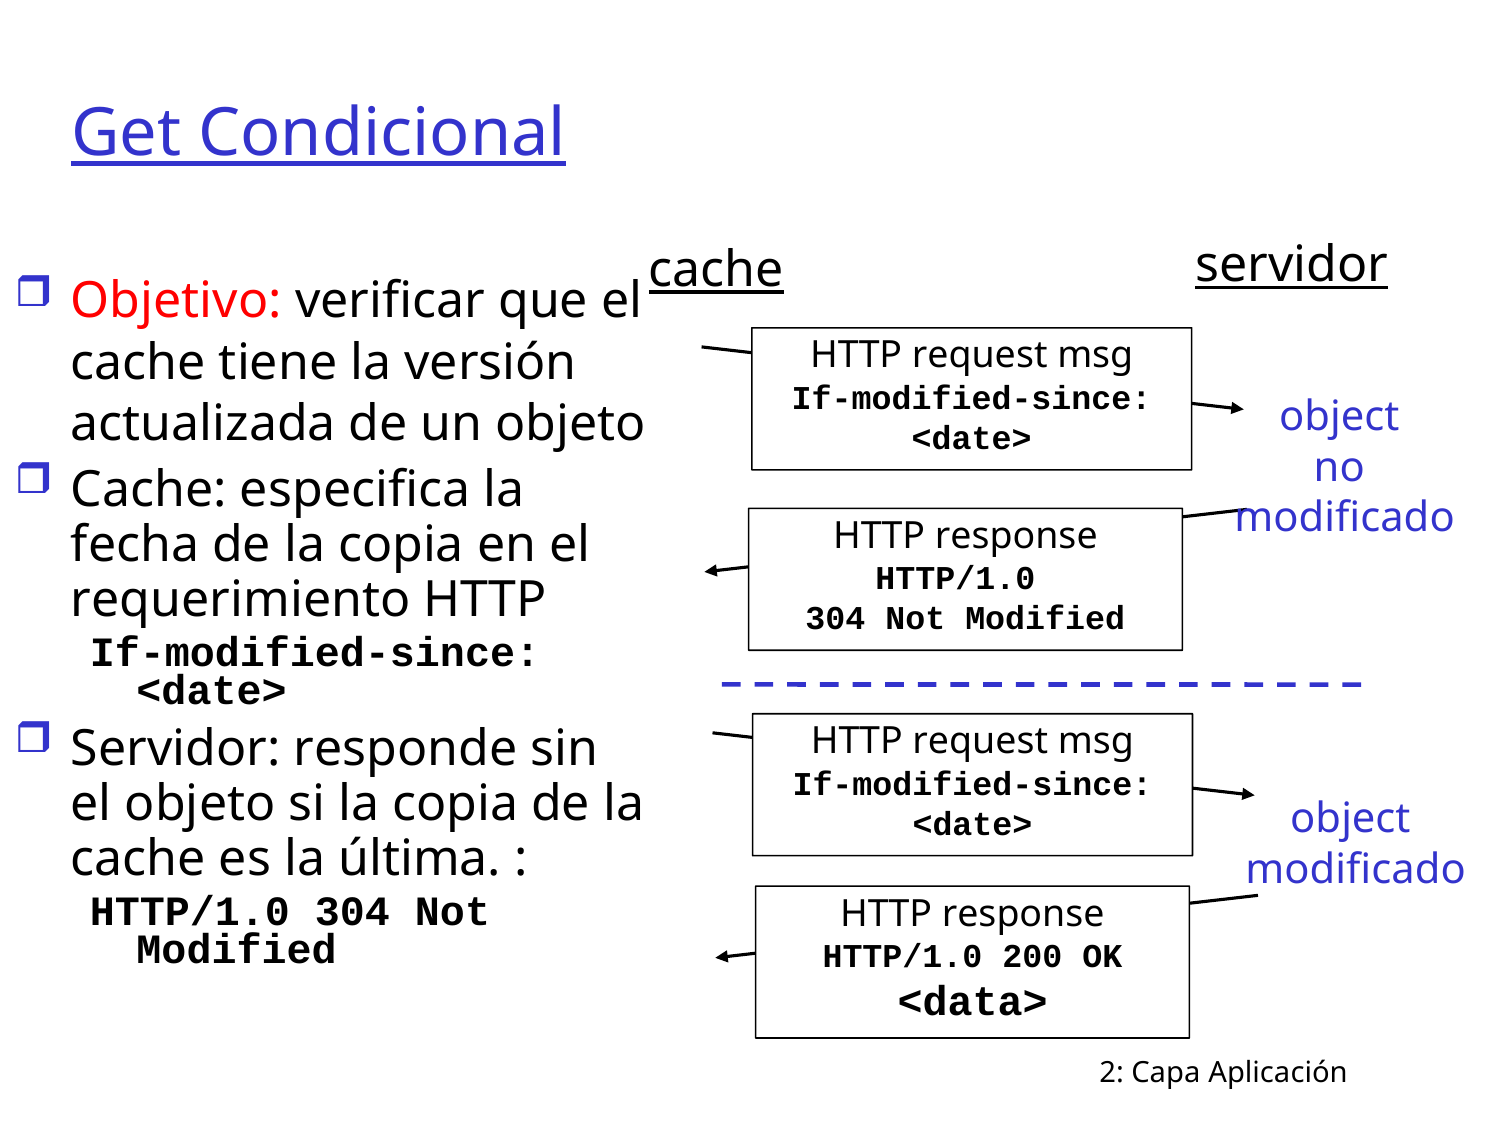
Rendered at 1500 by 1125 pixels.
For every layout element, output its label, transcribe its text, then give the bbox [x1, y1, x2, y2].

text_box HTTP response HTTP/1.0 304 Not Modified [748, 508, 1183, 645]
text_box servidor [1180, 230, 1404, 301]
title Get Condicional [56, 37, 1363, 225]
text_box [748, 645, 1183, 651]
text_box HTTP request msg If-modified-since: <date> [752, 713, 1193, 850]
text_box HTTP response HTTP/1.0 200 OK <data> [755, 886, 1190, 1032]
text_box cache [633, 235, 800, 306]
text_box [752, 850, 1193, 856]
text_box object modificado [1230, 788, 1481, 900]
text_box [755, 1032, 1190, 1039]
text_box object no modificado [1219, 387, 1470, 548]
text_box HTTP request msg If-modified-since: <date> [751, 327, 1192, 464]
text_box [751, 464, 1192, 470]
list Objetivo: verificar que el cache tiene la versión actualizada de un objeto Cache: especifica la fecha de la copia en el requerimiento HTTP If-modified-since: <date> Servidor: responde sin el objeto si la copia de la cache es la última. : HTTP/1.0 304 Not Modified [0, 260, 664, 968]
